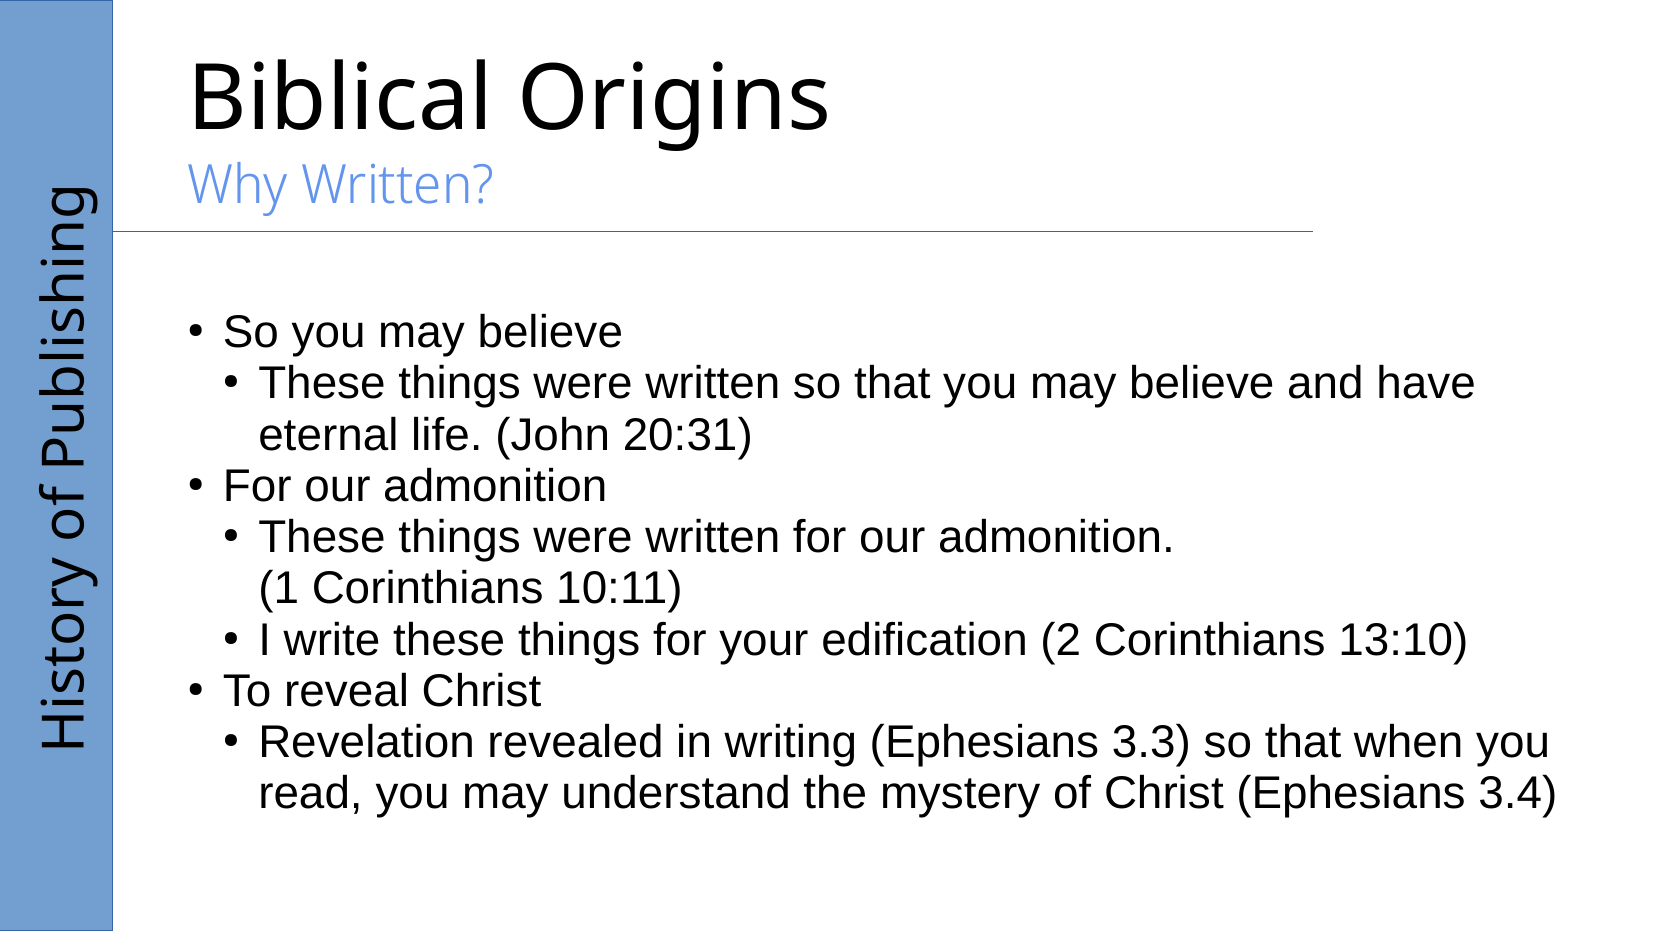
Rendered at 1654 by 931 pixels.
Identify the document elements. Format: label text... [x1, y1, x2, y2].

subtitle So you may believe These things were written so that you may believe and have eternal life. (John 20:31) For our admonition These things were written for our admonition. (1 Corinthians 10:11) I write these things for your edification (2 Corinthians 13:10) To reveal Christ Revelation revealed in writing (Ephesians 3.3) so that when you read, you may understand the mystery of Christ (Ephesians 3.4) [187, 306, 1571, 846]
text_box [0, 0, 113, 931]
title Biblical Origins [187, 33, 1571, 125]
title Why Written? [187, 125, 1571, 239]
text_box History of Publishing [13, 37, 105, 901]
